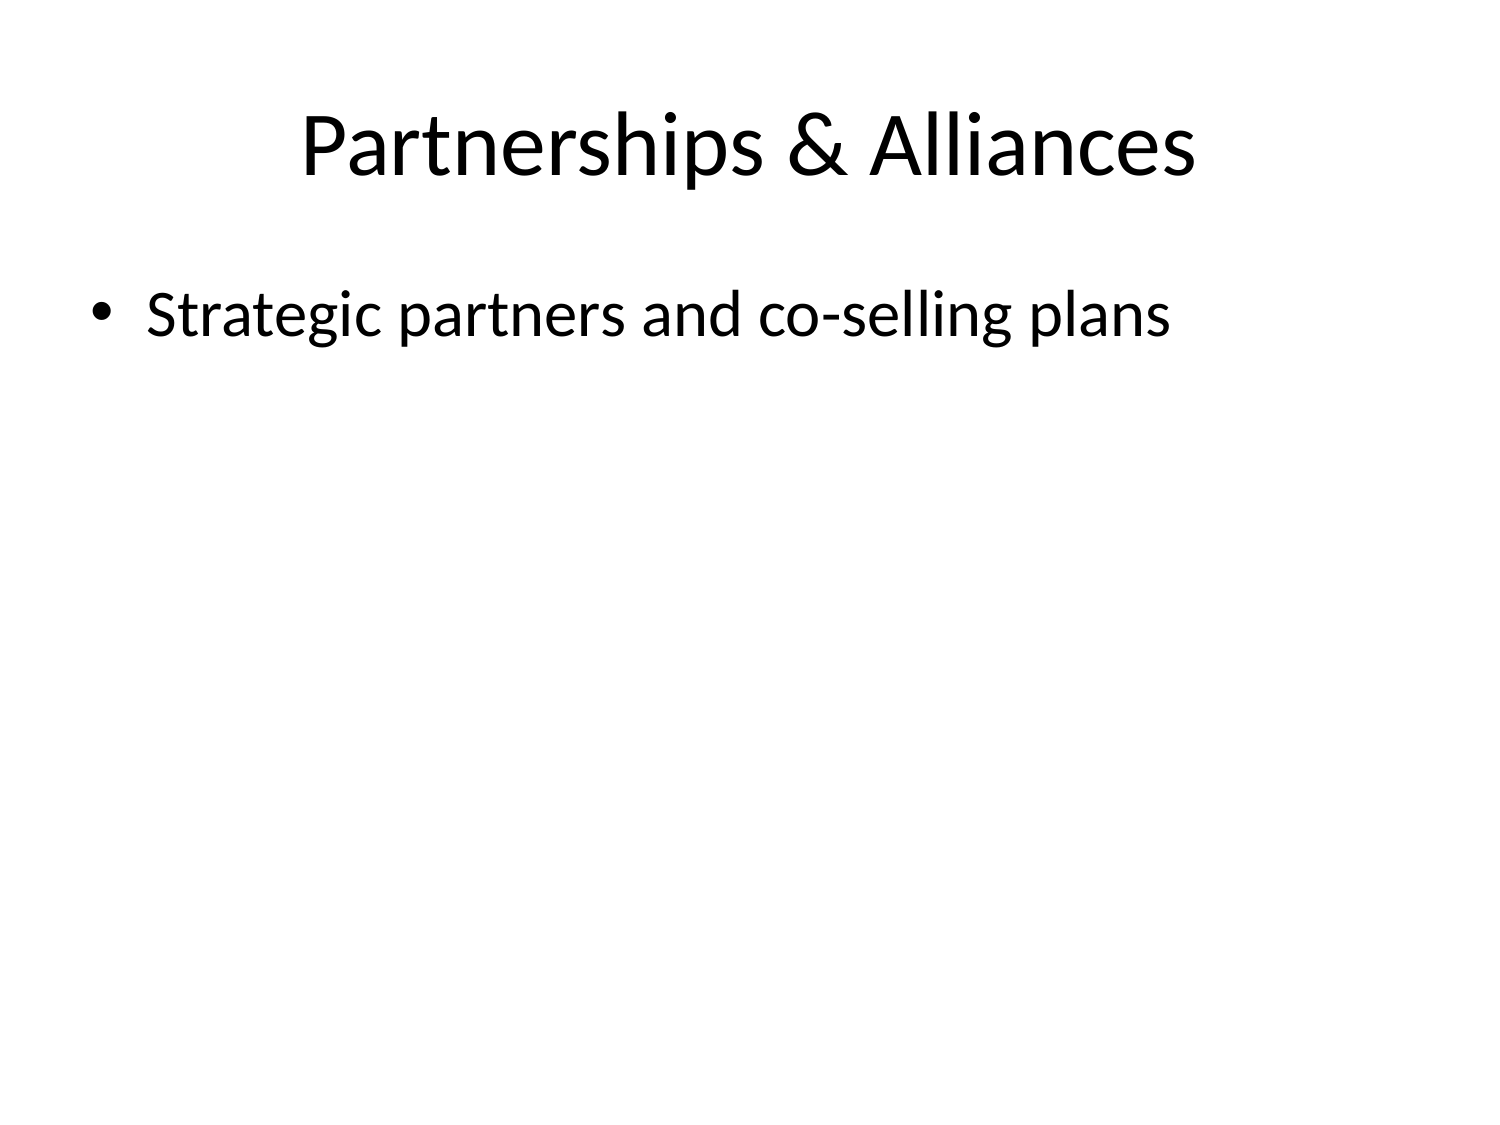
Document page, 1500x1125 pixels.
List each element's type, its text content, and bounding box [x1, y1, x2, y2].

title Partnerships & Alliances [75, 45, 1425, 233]
list Strategic partners and co-selling plans [75, 262, 1425, 1005]
